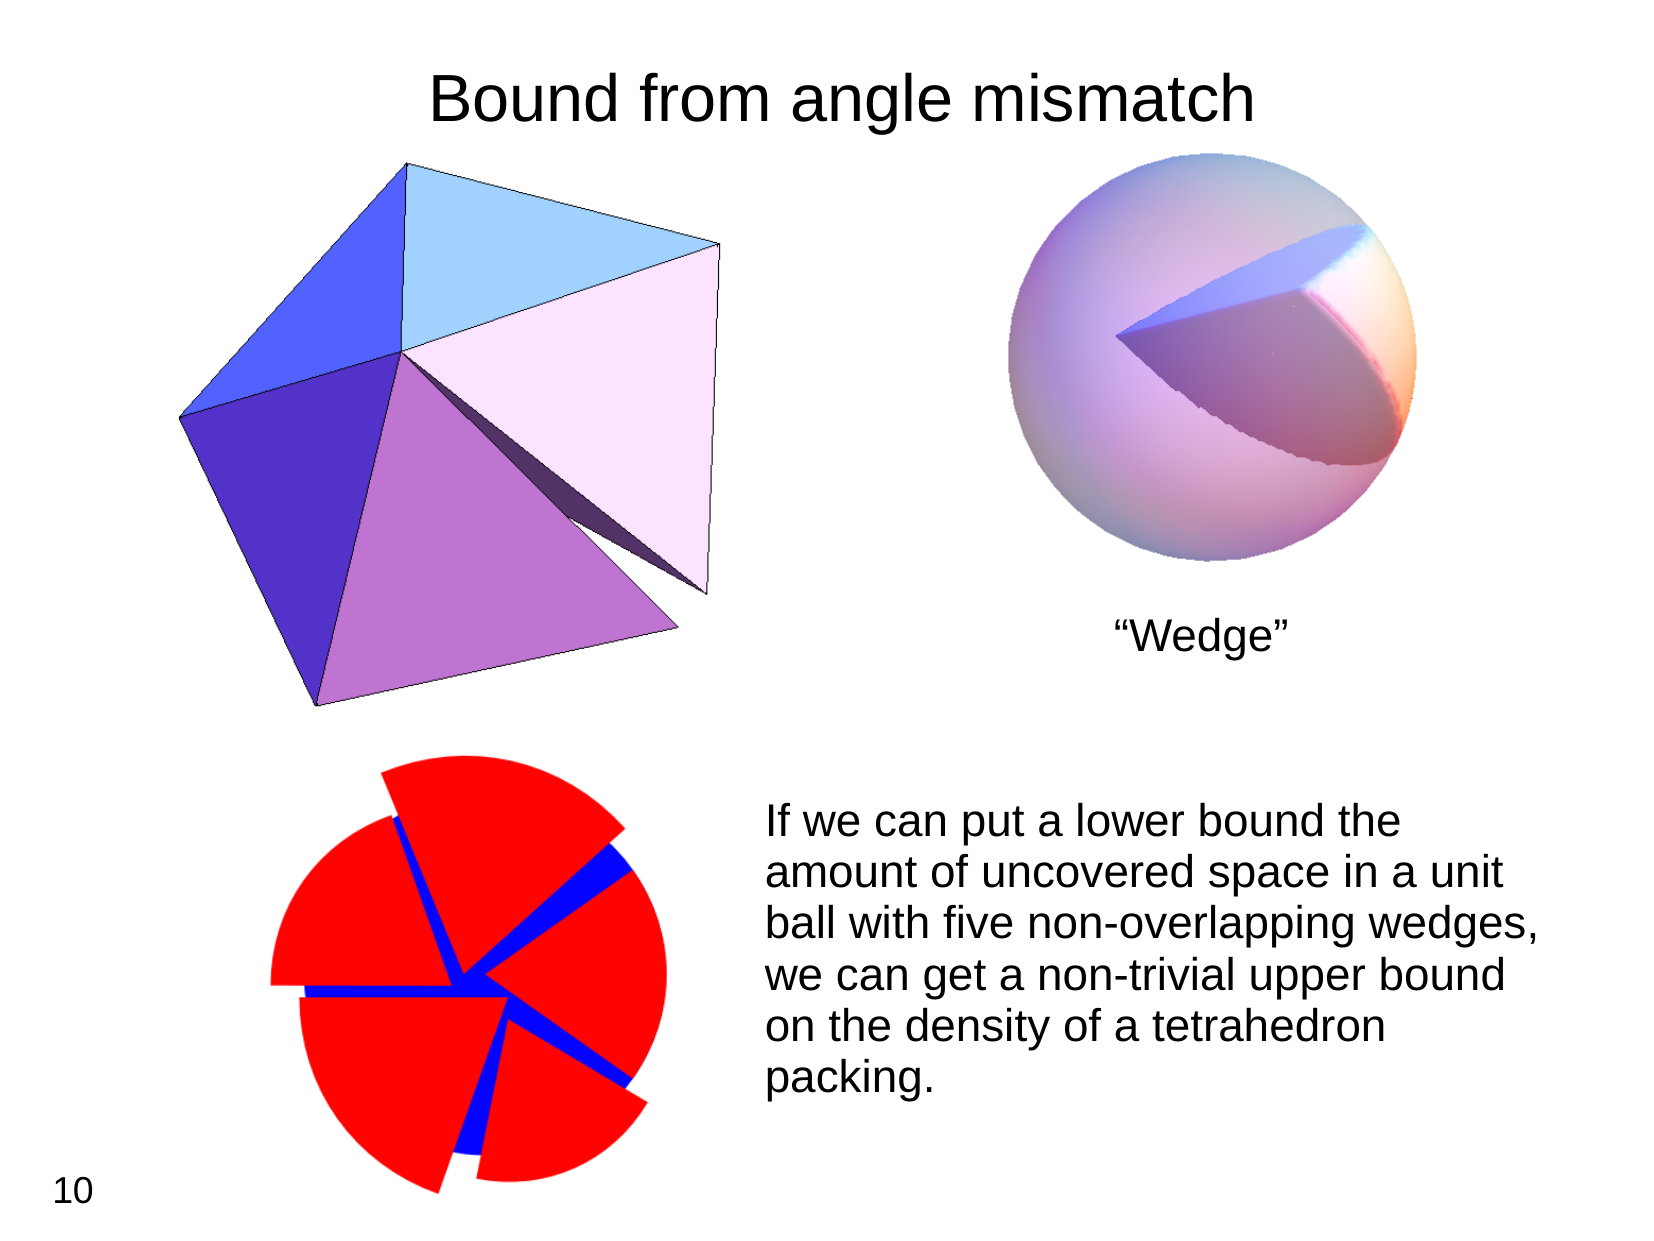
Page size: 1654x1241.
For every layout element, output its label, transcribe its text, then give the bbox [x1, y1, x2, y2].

text_box “Wedge” [1099, 602, 1304, 669]
text_box If we can put a lower bound the amount of uncovered space in a unit ball with five non-overlapping wedges, we can get a non-trivial upper bound on the density of a tetrahedron packing. [750, 787, 1576, 1110]
text_box 10 [37, 1162, 109, 1220]
picture [862, 0, 1584, 679]
picture [75, 0, 839, 1202]
text_box Bound from angle mismatch [413, 53, 1276, 143]
